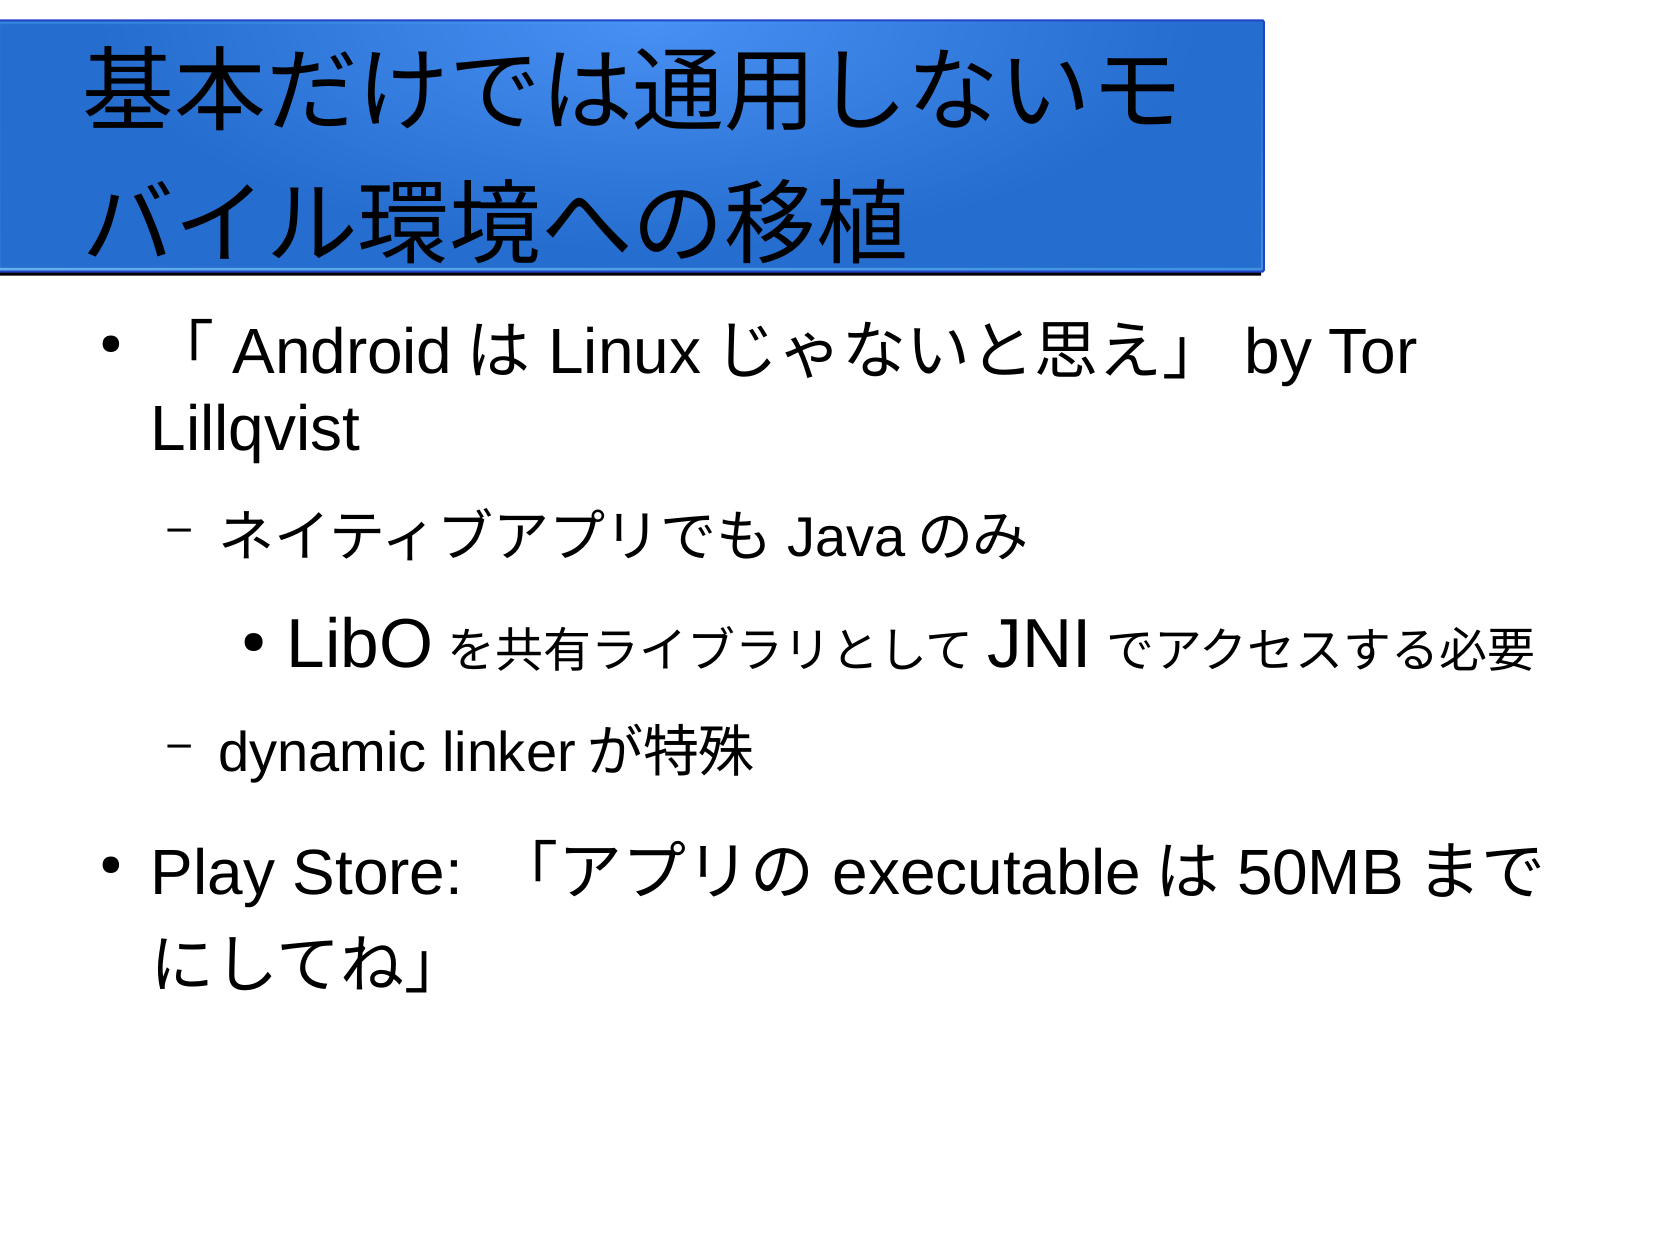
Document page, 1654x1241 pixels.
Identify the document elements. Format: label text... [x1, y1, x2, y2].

list 「AndroidはLinuxじゃないと思え」by Tor Lillqvist ネイティブアプリでもJavaのみ LibOを共有ライブラリとしてJNIでアクセスする必要 dynamic linkerが特殊 Play Store: 「アプリのexecutableは50MBまでにしてね」 [82, 299, 1571, 1019]
title 基本だけでは通用しないモバイル環境への移植 [82, 47, 1235, 252]
